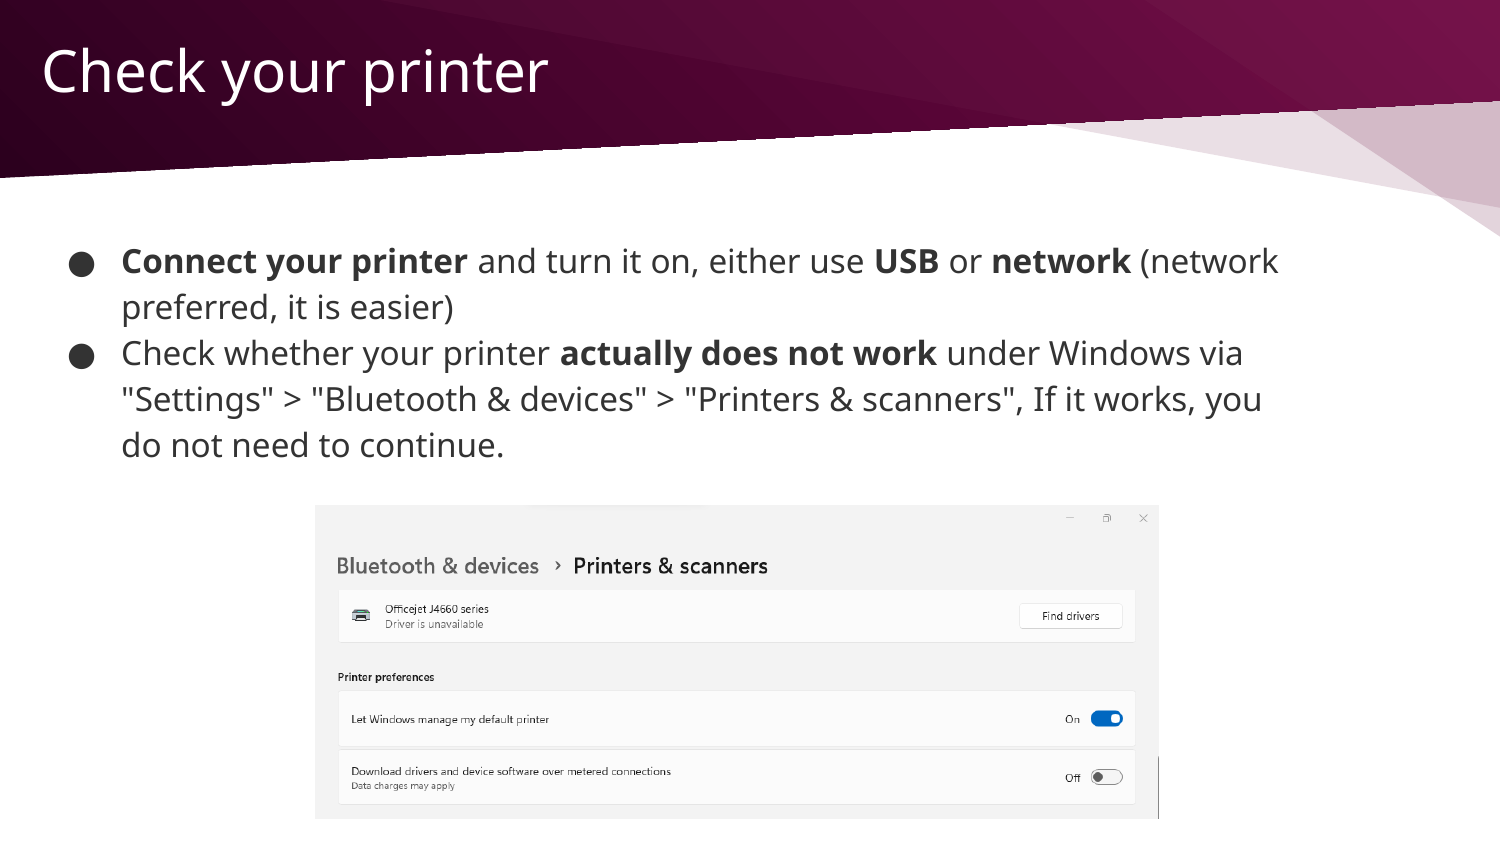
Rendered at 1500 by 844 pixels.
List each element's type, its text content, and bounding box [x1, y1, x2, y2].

picture [315, 505, 1159, 819]
title Check your printer [41, 5, 1336, 134]
list Connect your printer and turn it on, either use USB or network (network preferred, it is easier) Check whether your printer actually does not work under Windows via "Settings" > "Bluetooth & devices" > "Printers & scanners", If it works, you do not need to continue. [35, 229, 1324, 789]
